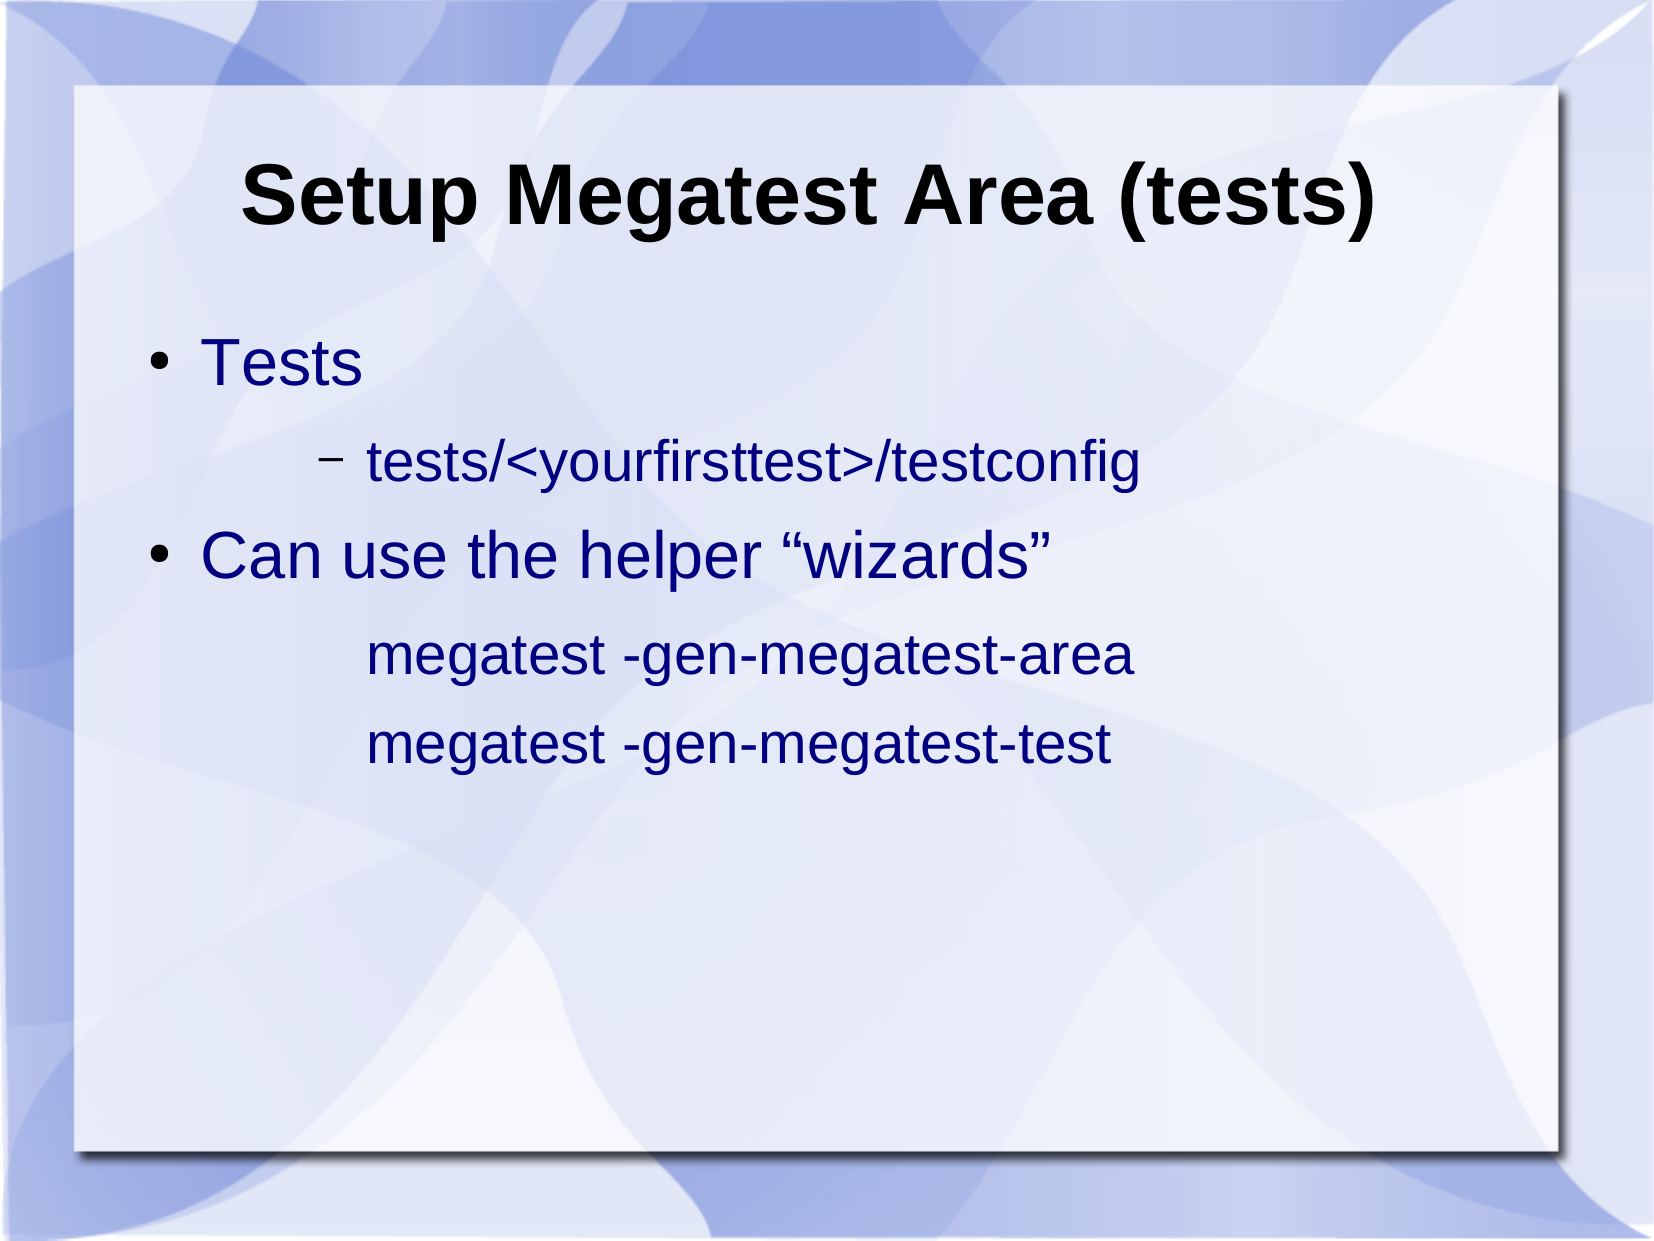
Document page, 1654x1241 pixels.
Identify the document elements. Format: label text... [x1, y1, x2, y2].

title Setup Megatest Area (tests) [82, 90, 1536, 298]
picture [0, 0, 1654, 1241]
list Tests tests/<yourfirsttest>/testconfig Can use the helper “wizards” megatest -gen-megatest-area megatest -gen-megatest-test [129, 324, 1489, 1045]
